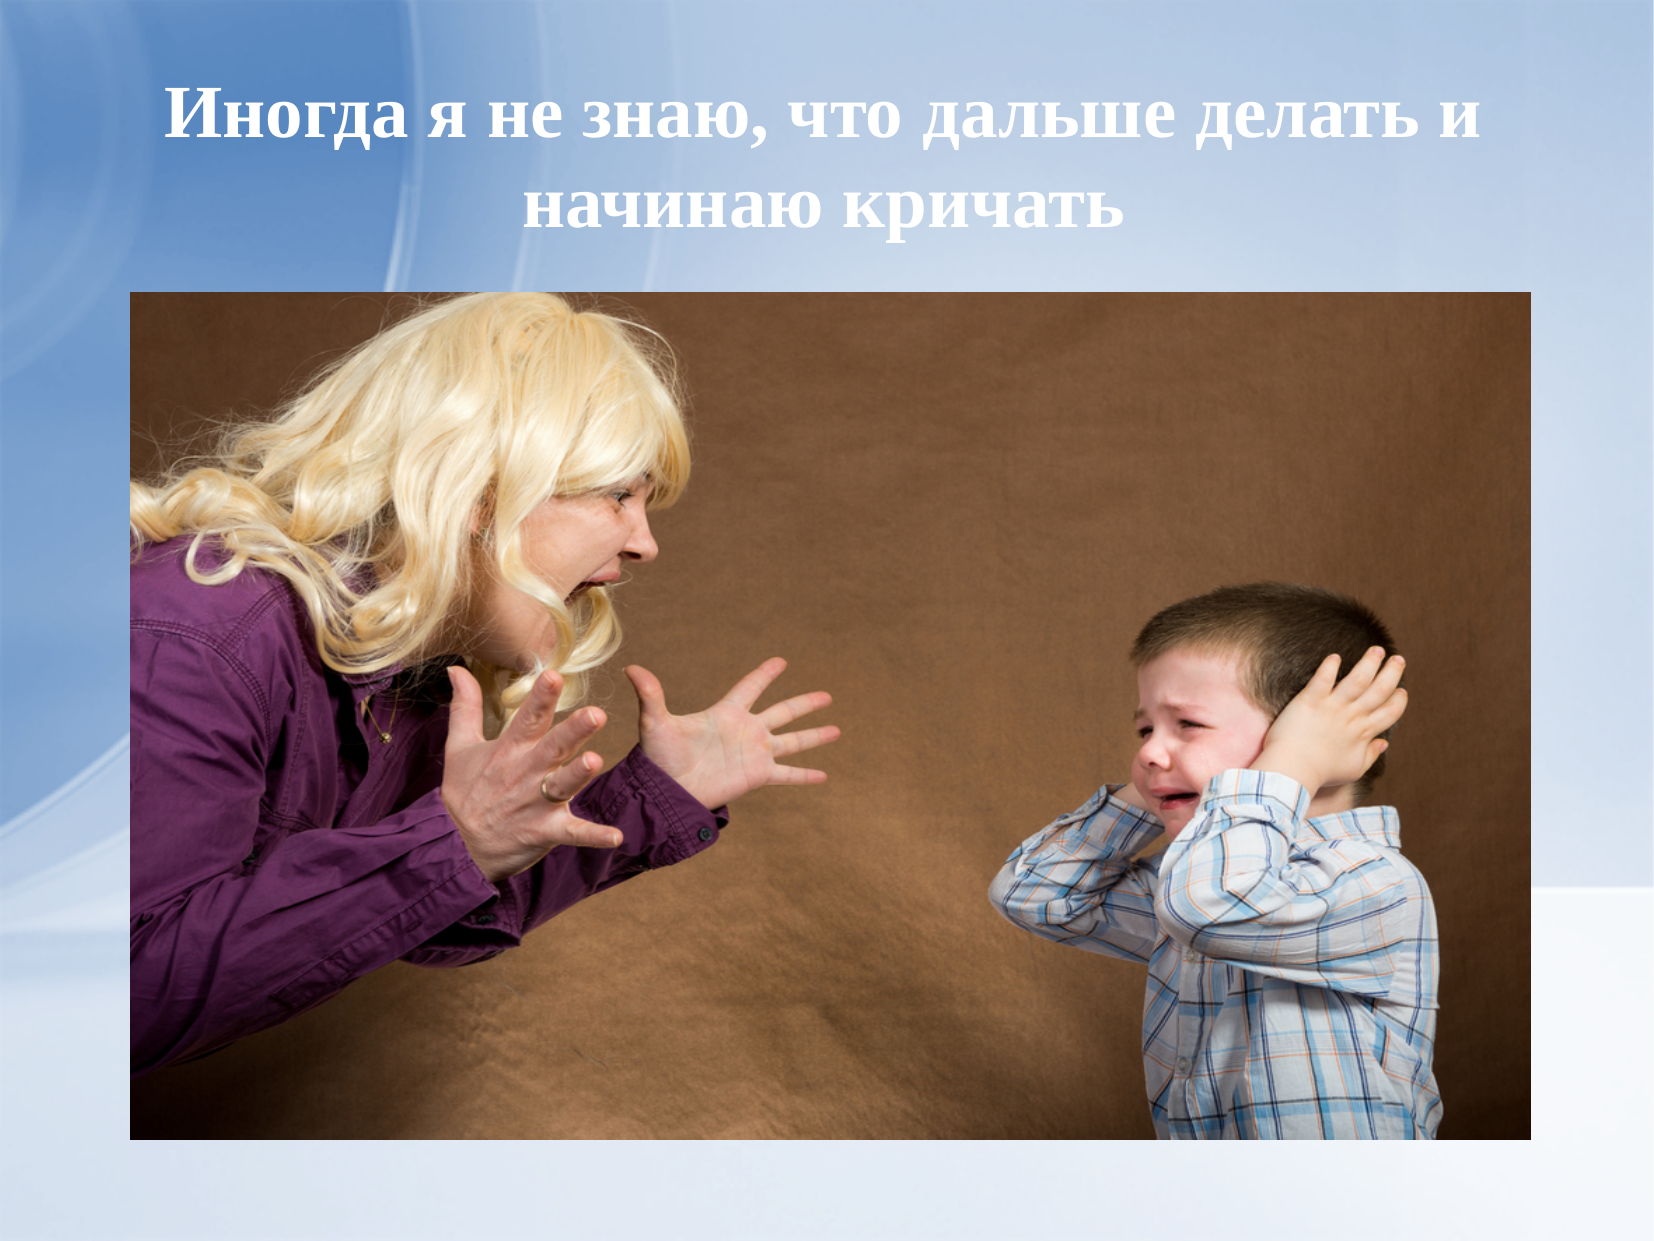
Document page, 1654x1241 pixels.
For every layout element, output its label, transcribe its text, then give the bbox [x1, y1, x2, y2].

picture [0, 0, 1654, 1241]
title Иногда я не знаю, что дальше делать и начинаю кричать [82, 22, 1566, 284]
